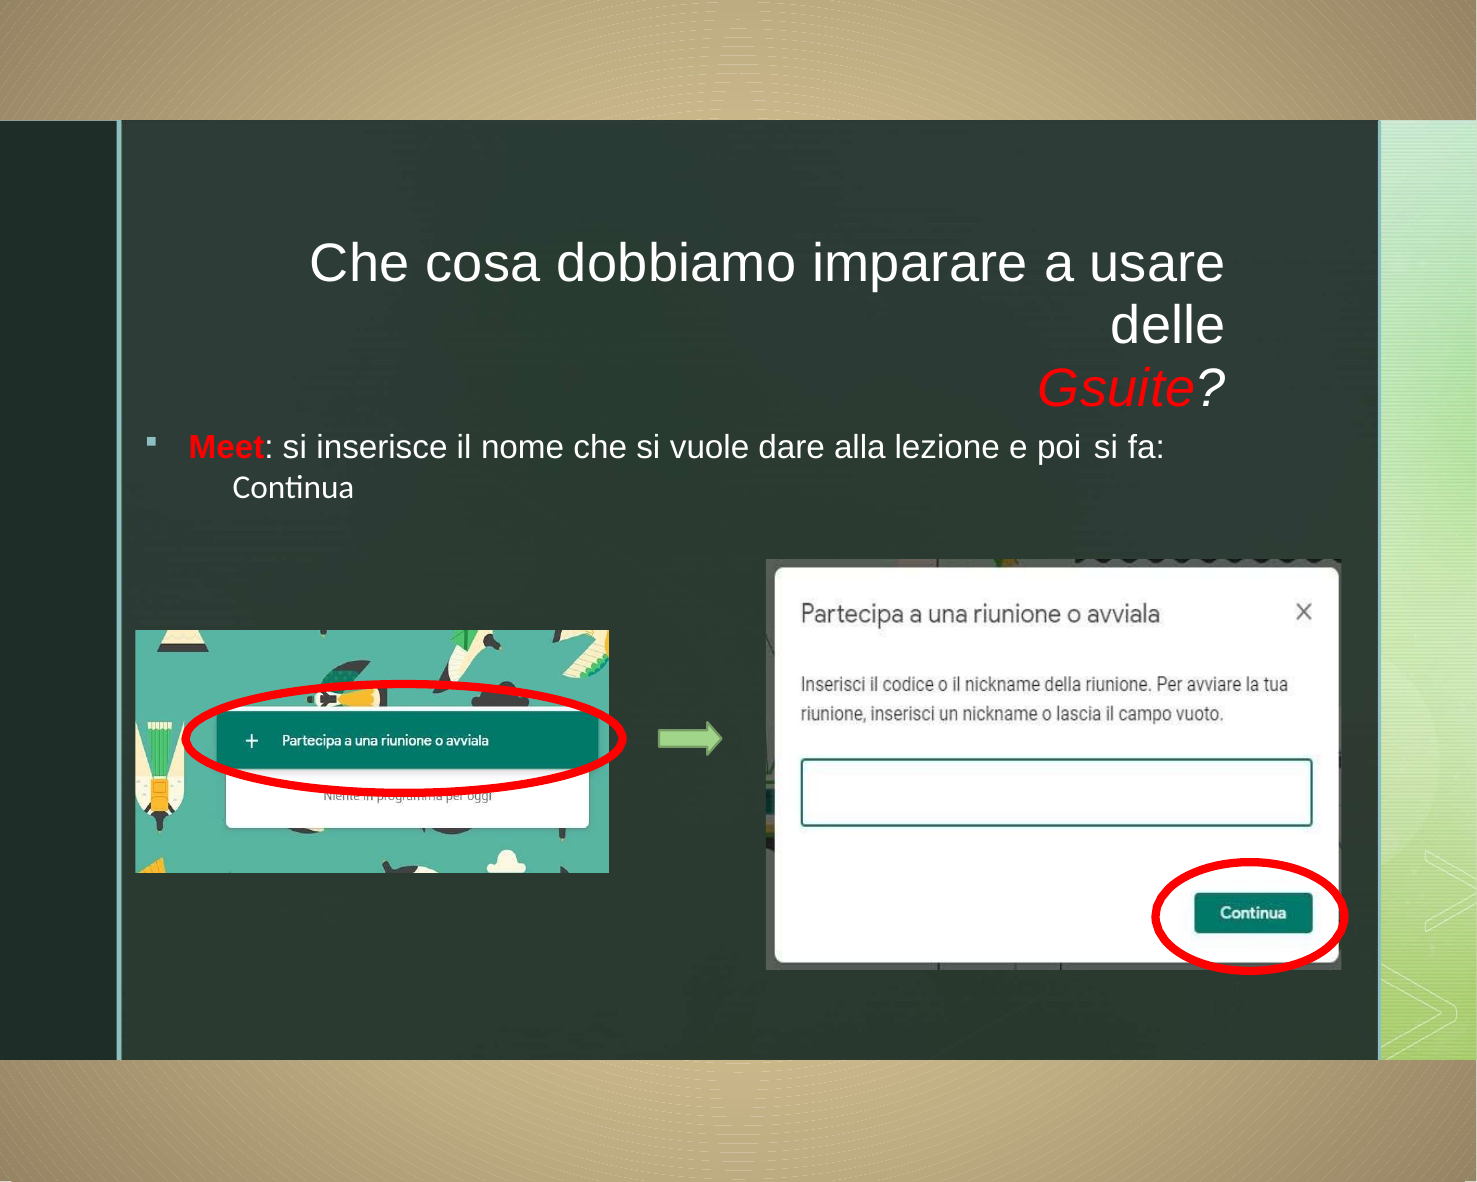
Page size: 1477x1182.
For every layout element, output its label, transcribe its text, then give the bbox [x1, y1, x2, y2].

text_box [190, 716, 217, 761]
text_box [661, 727, 719, 750]
text_box [135, 630, 609, 872]
title Che cosa dobbiamo imparare a usare delle Gsuite? [309, 227, 1313, 419]
text_box [246, 729, 259, 751]
text_box [766, 559, 1341, 970]
text_box [237, 768, 572, 788]
text_box [282, 733, 342, 752]
text_box [599, 720, 609, 757]
text_box [1160, 867, 1340, 966]
text_box [330, 729, 342, 734]
text_box [1294, 941, 1341, 970]
text_box [227, 689, 581, 715]
text_box [345, 729, 489, 751]
text_box Meet: si inserisce il nome che si vuole dare alla lezione e poi si fa: Continua [141, 423, 1252, 507]
